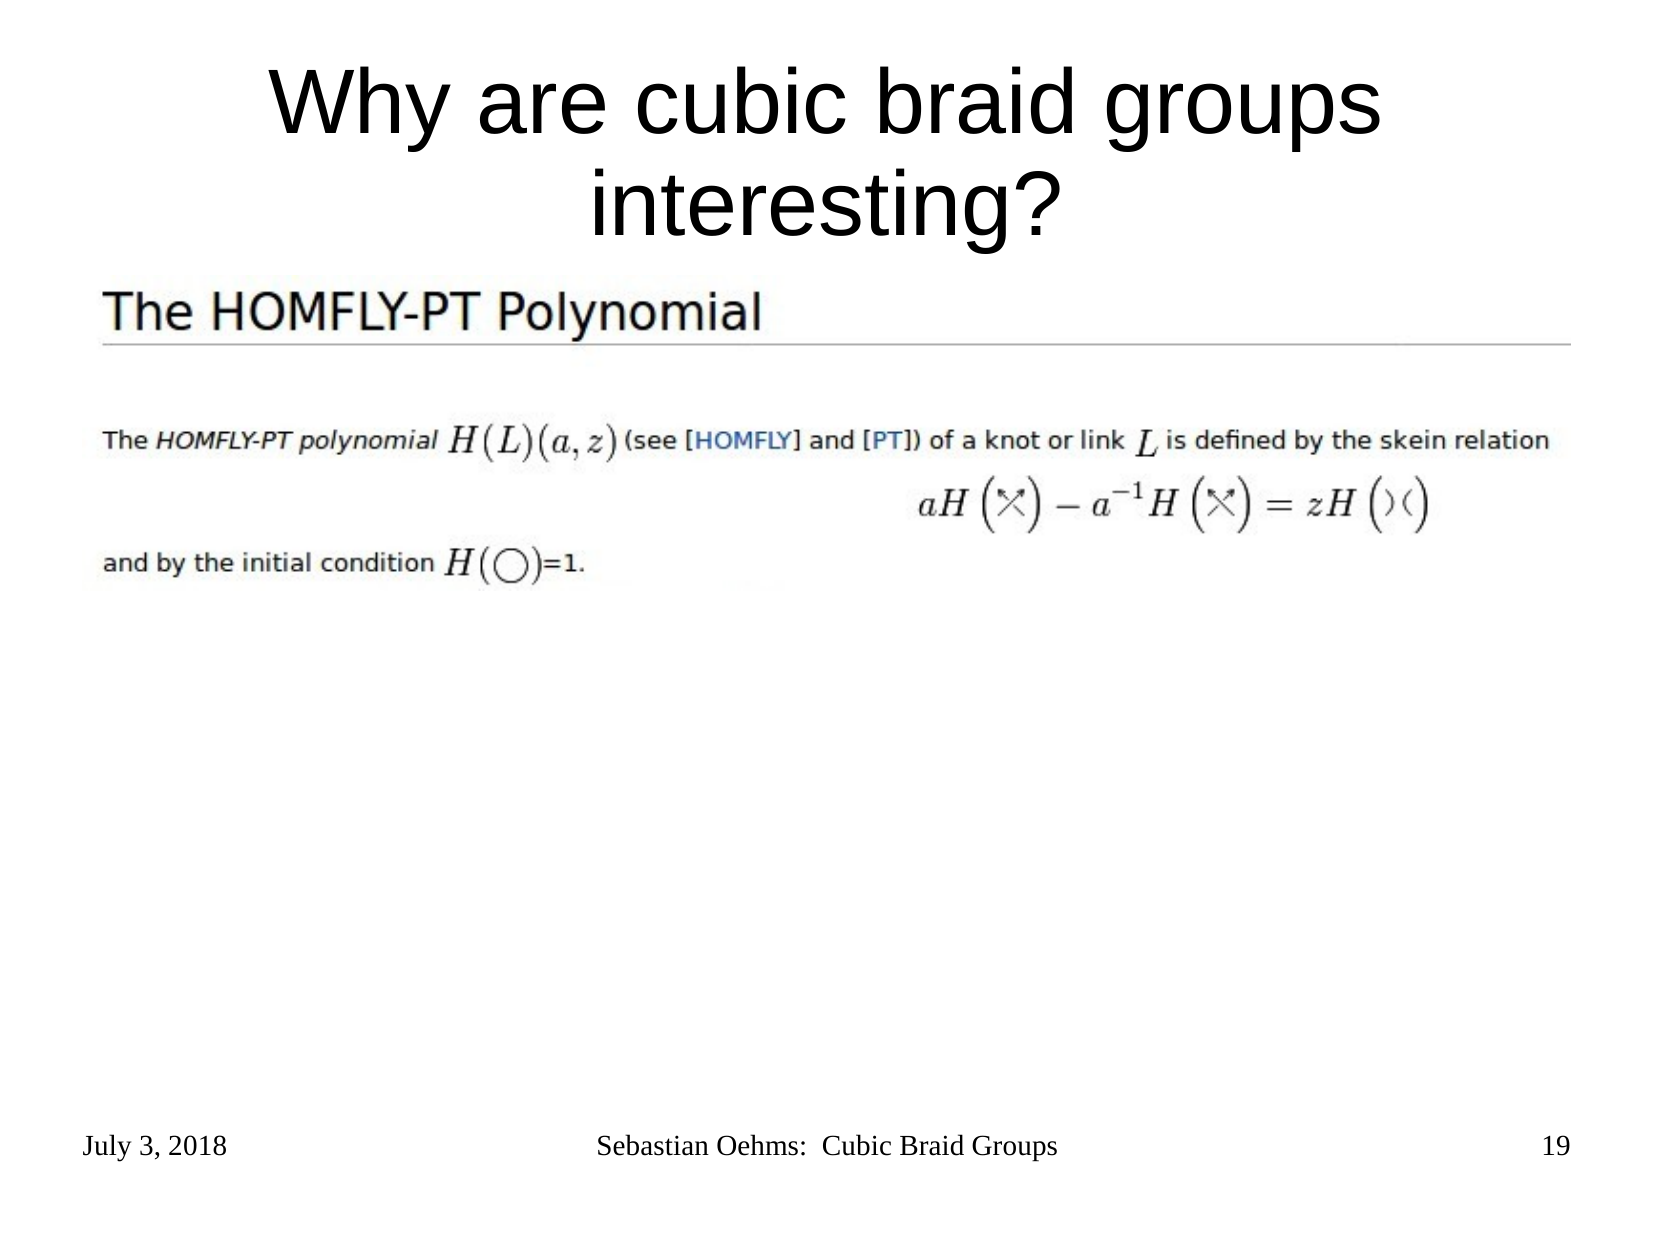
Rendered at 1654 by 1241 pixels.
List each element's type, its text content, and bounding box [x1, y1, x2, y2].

picture [82, 275, 1571, 591]
title Why are cubic braid groups interesting? [82, 49, 1571, 257]
